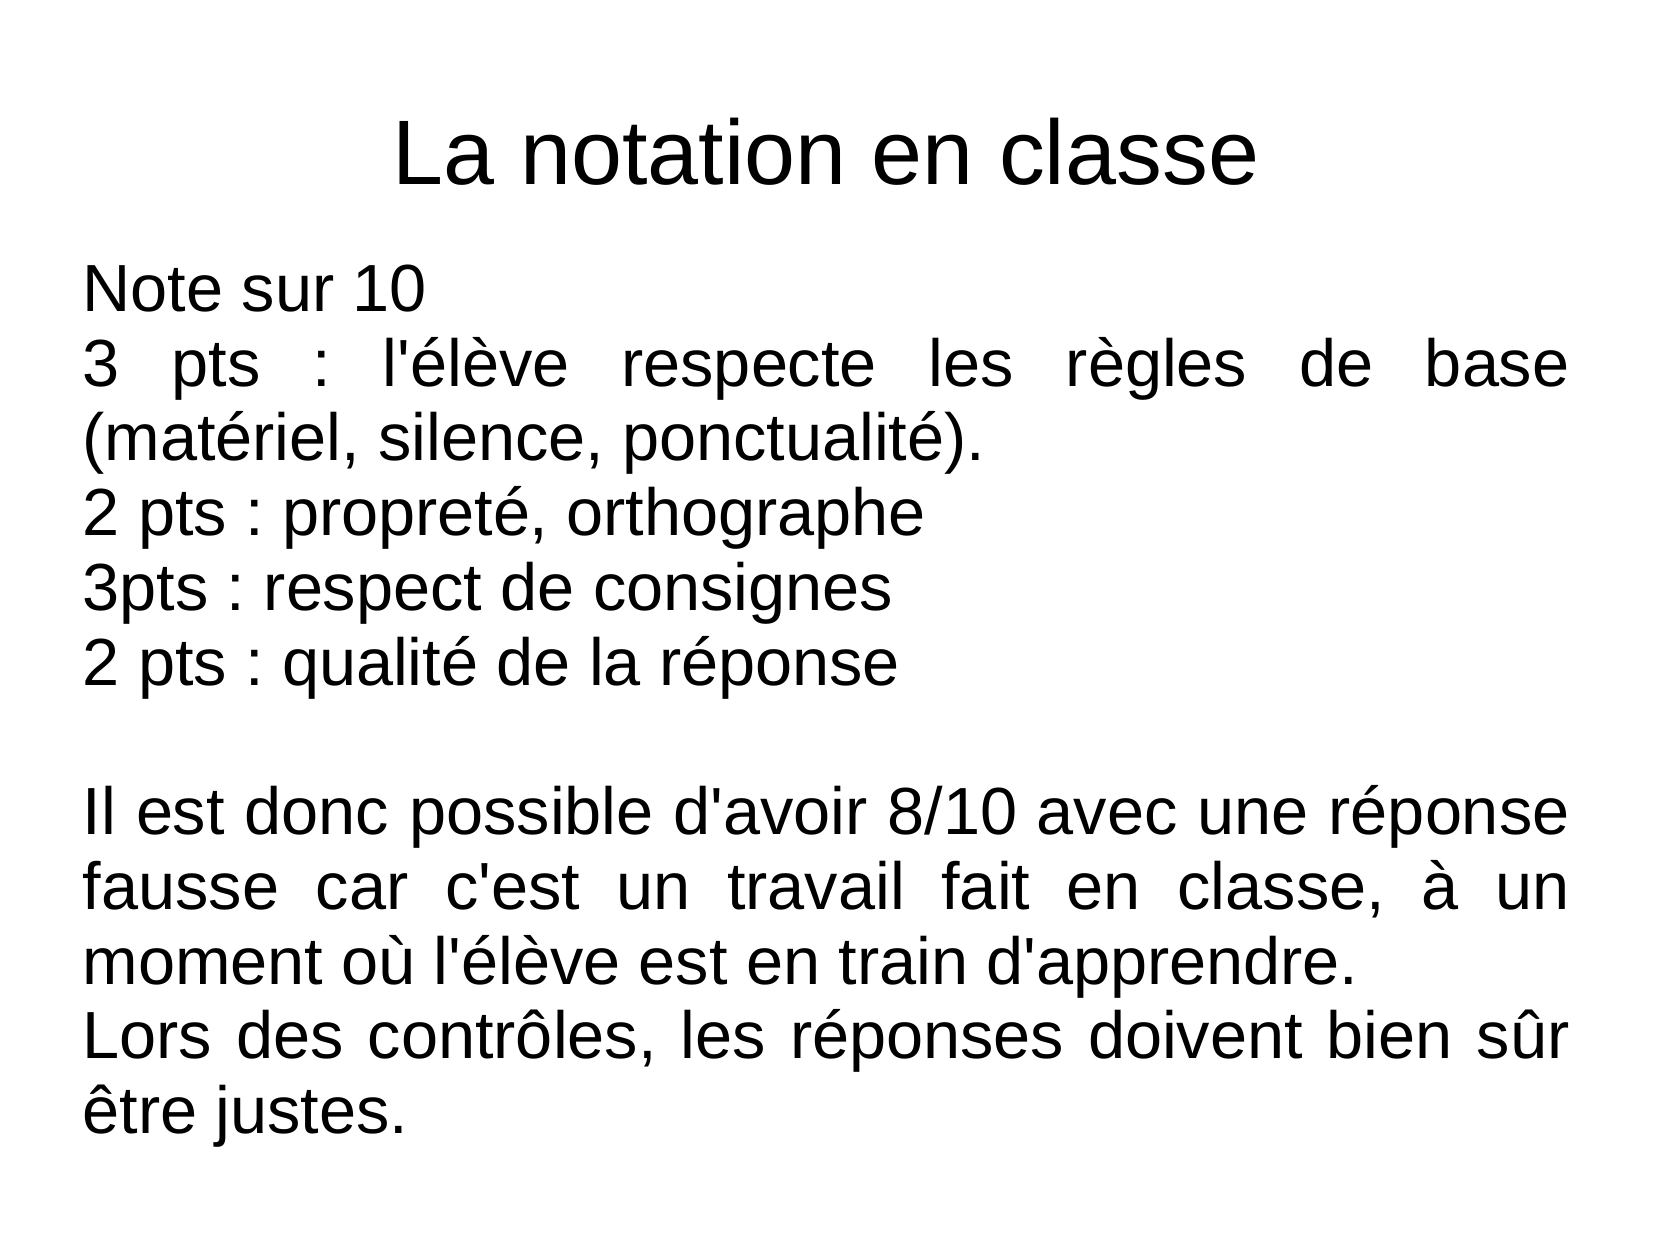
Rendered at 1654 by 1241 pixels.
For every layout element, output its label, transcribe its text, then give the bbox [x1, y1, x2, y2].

title La notation en classe [82, 56, 1571, 250]
subtitle Note sur 10 3 pts : l'élève respecte les règles de base (matériel, silence, ponctualité). 2 pts : propreté, orthographe 3pts : respect de consignes 2 pts : qualité de la réponse Il est donc possible d'avoir 8/10 avec une réponse fausse car c'est un travail fait en classe, à un moment où l'élève est en train d'apprendre. Lors des contrôles, les réponses doivent bien sûr être justes. [82, 250, 1571, 1149]
